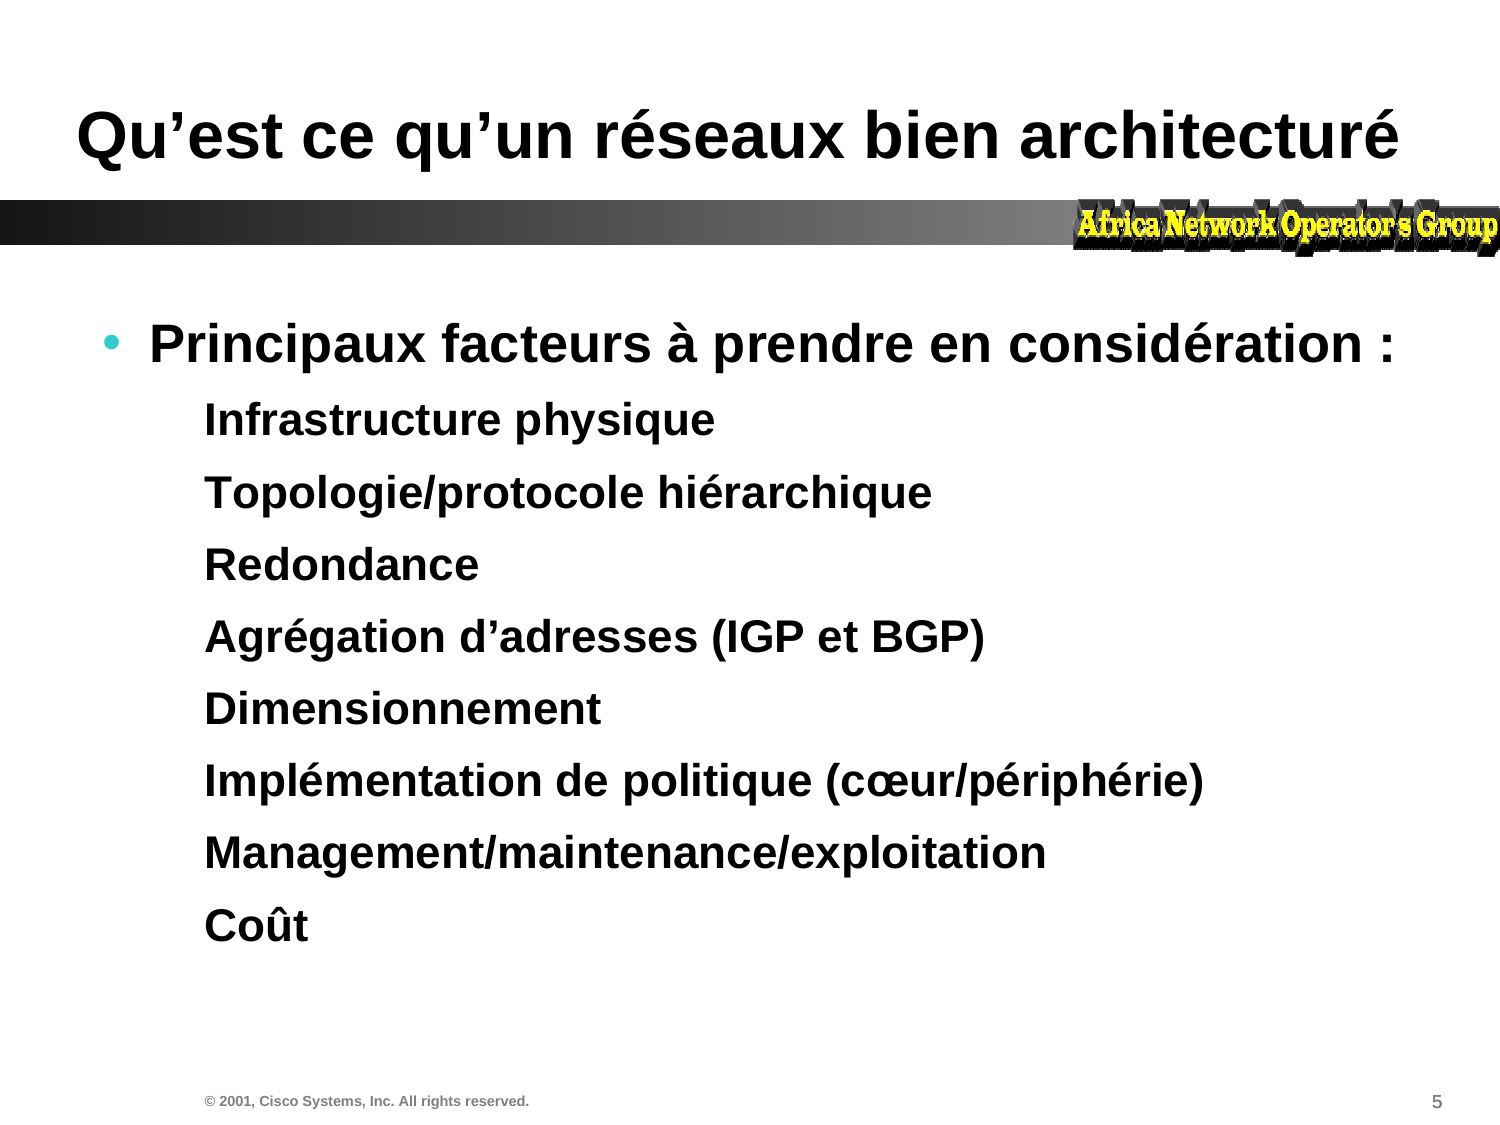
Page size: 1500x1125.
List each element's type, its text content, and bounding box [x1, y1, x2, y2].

list Principaux facteurs à prendre en considération : Infrastructure physique Topologie/protocole hiérarchique Redondance Agrégation d’adresses (IGP et BGP) Dimensionnement Implémentation de politique (cœur/périphérie) Management/maintenance/exploitation Coût [43, 286, 1458, 985]
picture [1070, 180, 1500, 275]
title Qu’est ce qu’un réseaux bien architecturé [62, 41, 1446, 180]
